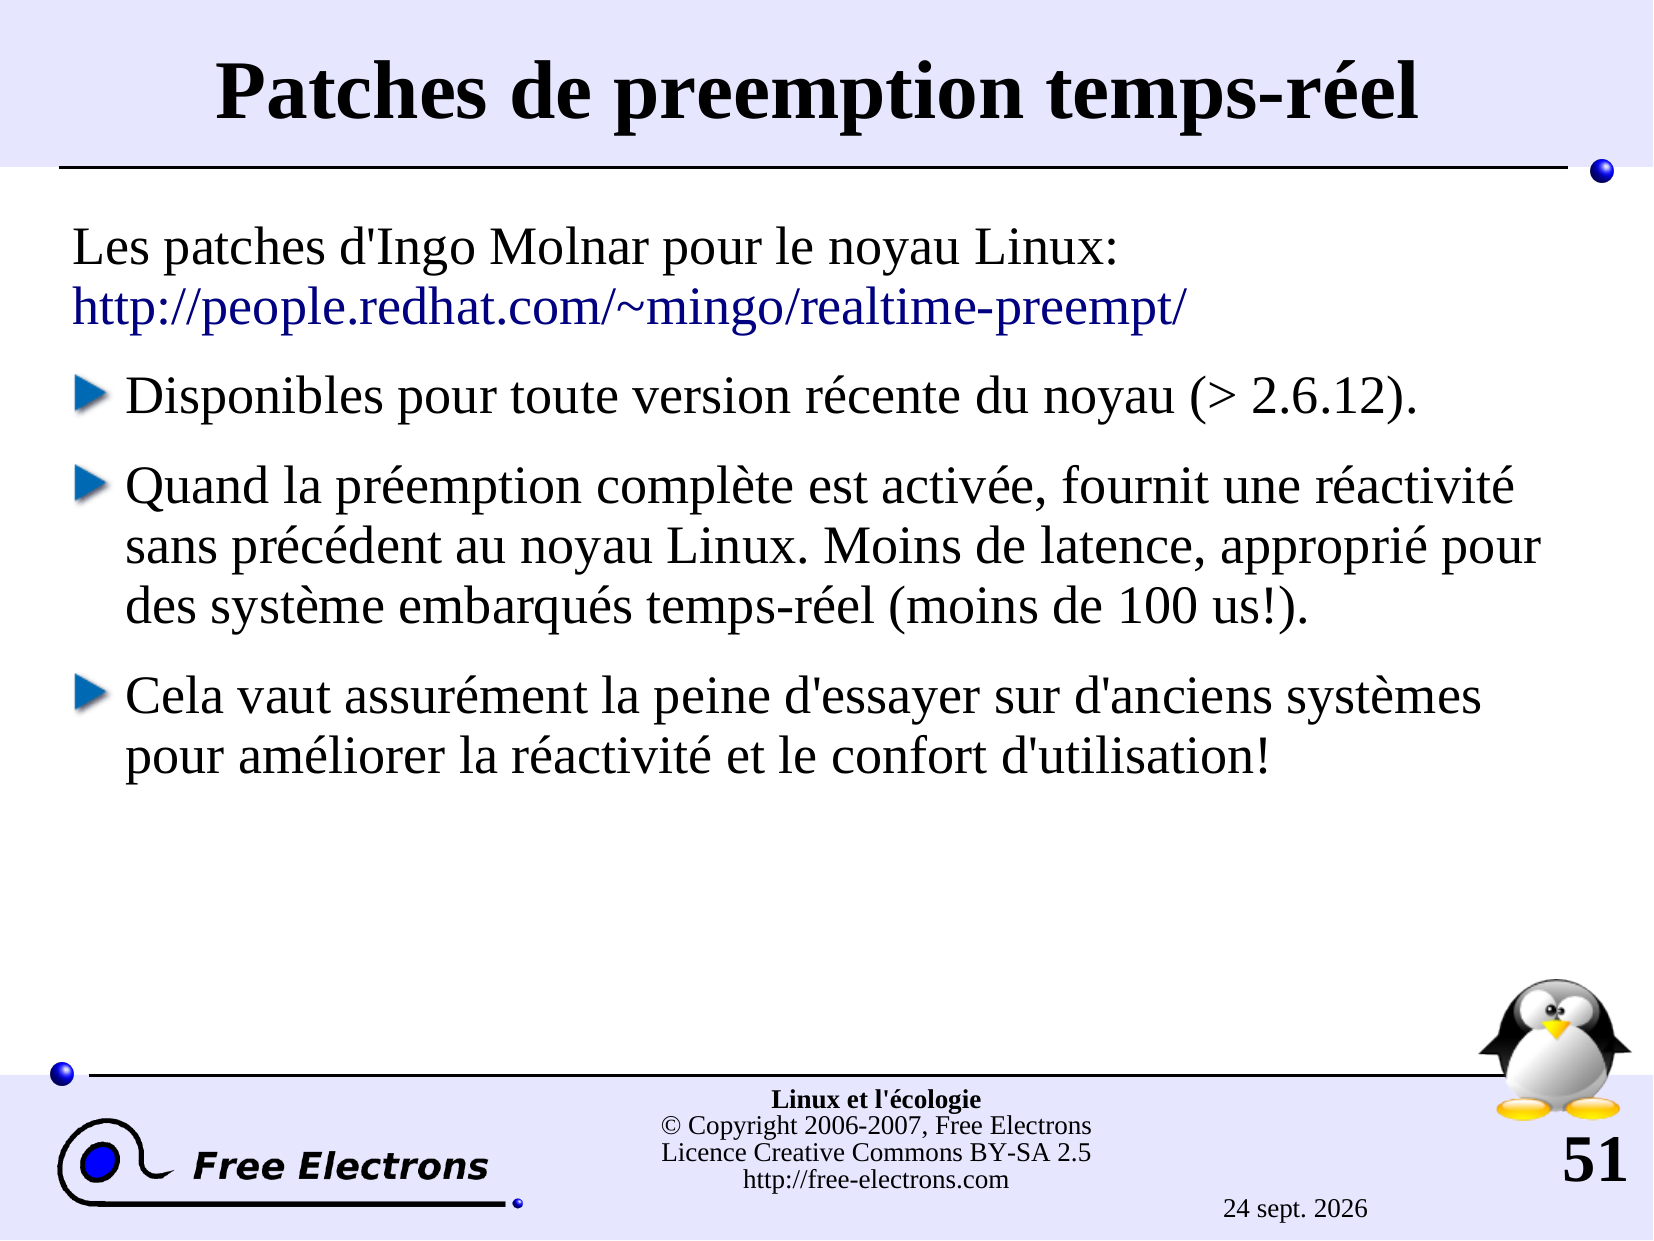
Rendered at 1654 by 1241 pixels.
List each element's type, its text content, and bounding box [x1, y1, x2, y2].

picture [50, 1107, 527, 1216]
list Les patches d'Ingo Molnar pour le noyau Linux: http://people.redhat.com/~mingo/realtime-preempt/ Disponibles pour toute version récente du noyau (> 2.6.12). Quand la préemption complète est activée, fournit une réactivité sans précédent au noyau Linux. Moins de latence, approprié pour des système embarqués temps-réel (moins de 100 us!). Cela vaut assurément la peine d'essayer sur d'anciens systèmes pour améliorer la réactivité et le confort d'utilisation! [54, 216, 1574, 1066]
title Patches de preemption temps-réel [33, 29, 1604, 153]
picture [1476, 979, 1634, 1121]
